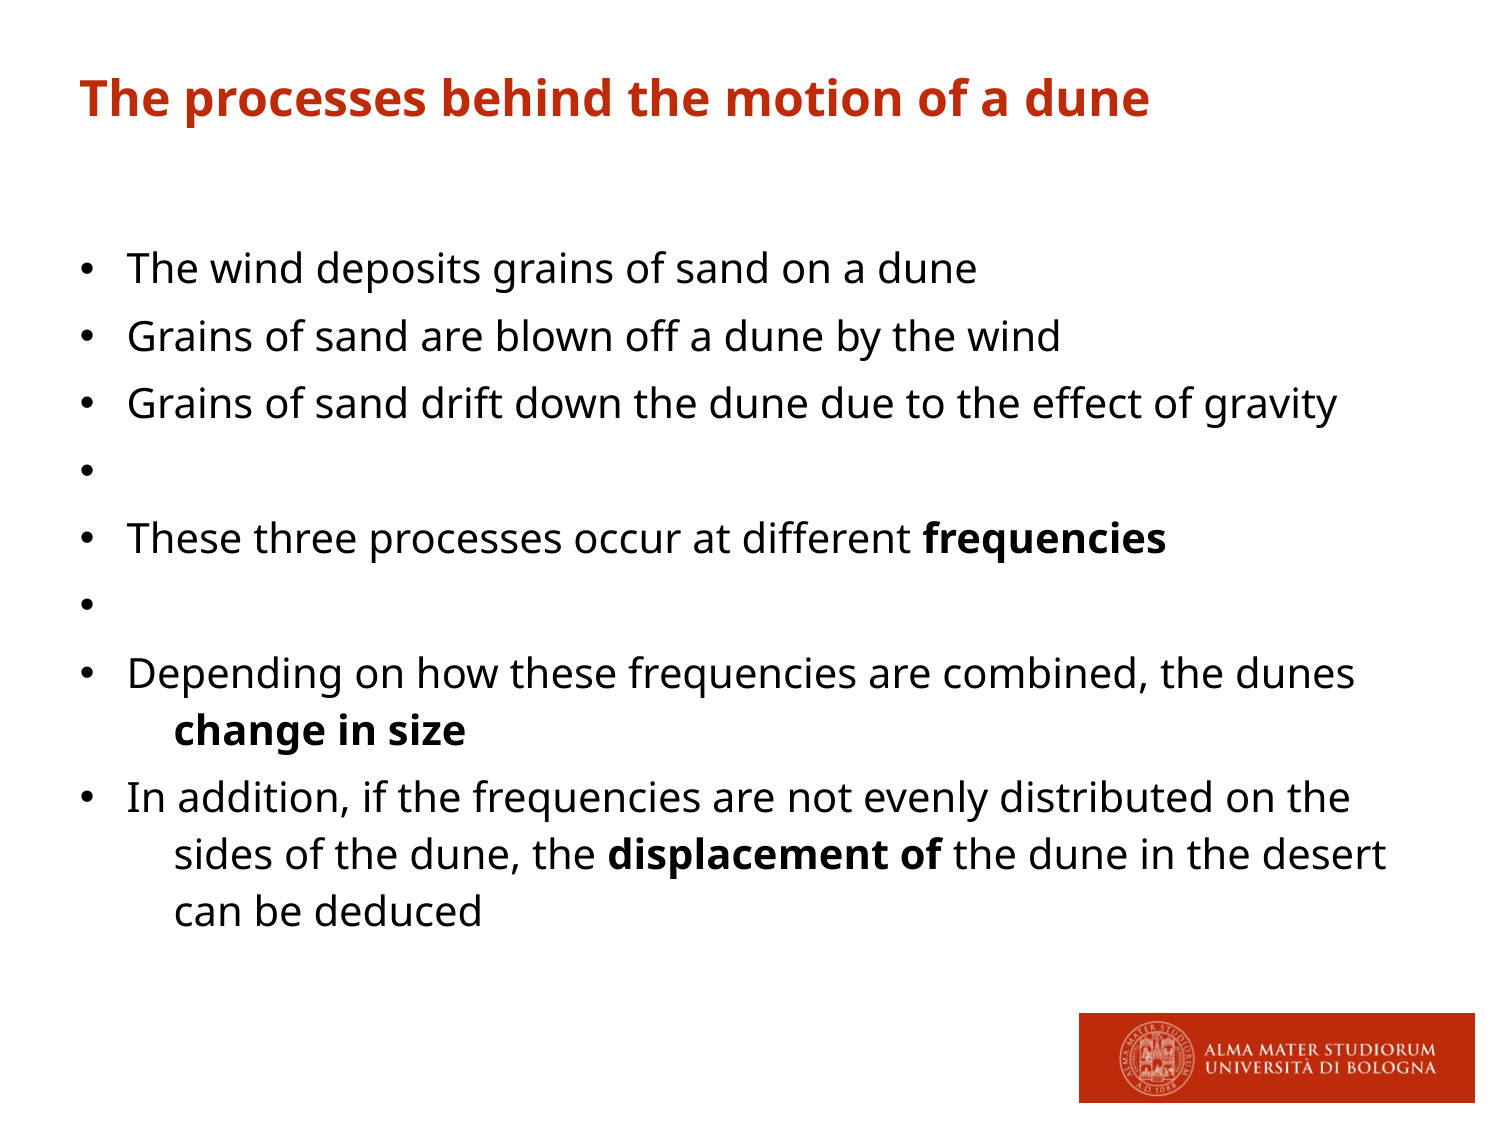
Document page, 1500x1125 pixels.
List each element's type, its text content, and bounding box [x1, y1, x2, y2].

list The wind deposits grains of sand on a dune Grains of sand are blown off a dune by the wind Grains of sand drift down the dune due to the effect of gravity These three processes occur at different frequencies Depending on how these frequencies are combined, the dunes change in size In addition, if the frequencies are not evenly distributed on the sides of the dune, the displacement of the dune in the desert can be deduced [64, 231, 1447, 988]
list The processes behind the motion of a dune [64, 78, 1447, 185]
